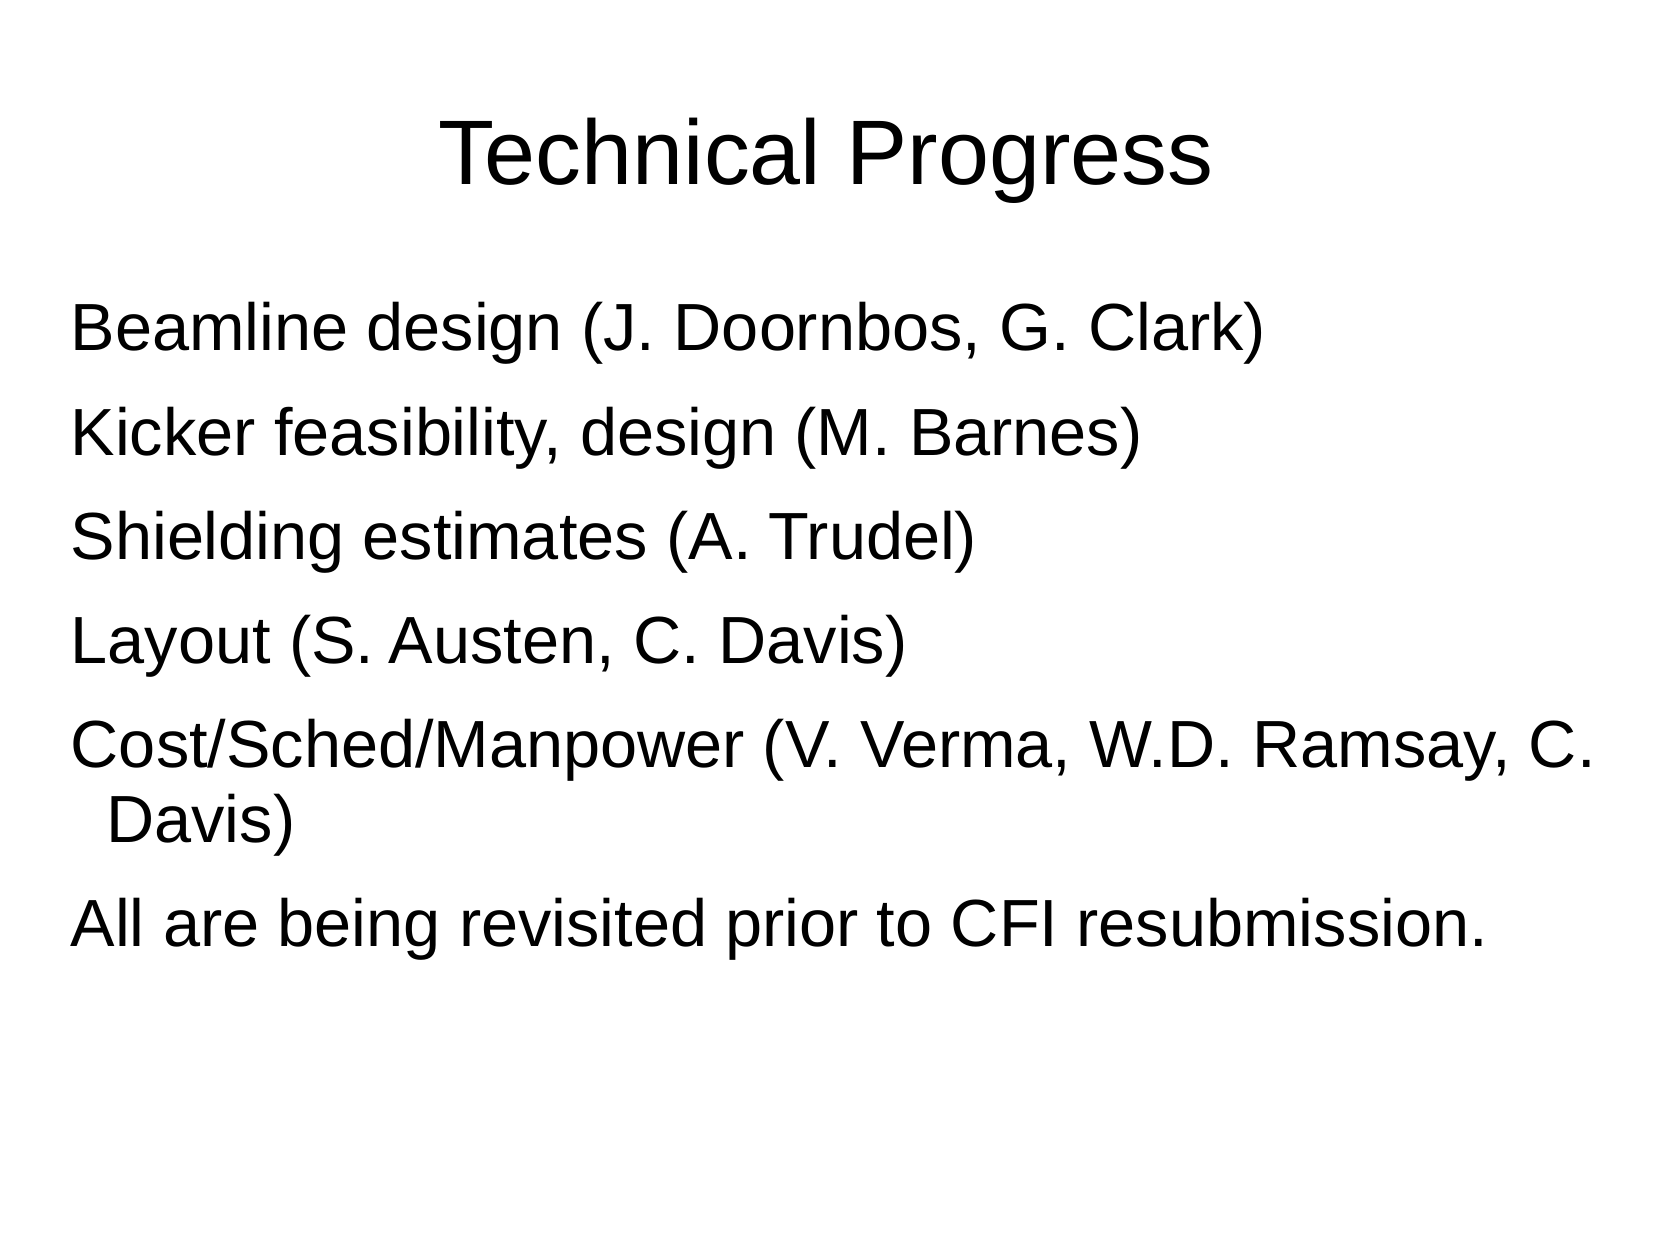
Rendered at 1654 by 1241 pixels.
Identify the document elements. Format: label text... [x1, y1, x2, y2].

title Technical Progress [82, 56, 1571, 250]
list Beamline design (J. Doornbos, G. Clark) Kicker feasibility, design (M. Barnes) Shielding estimates (A. Trudel) Layout (S. Austen, C. Davis) Cost/Sched/Manpower (V. Verma, W.D. Ramsay, C. Davis) All are being revisited prior to CFI resubmission. [35, 290, 1601, 1094]
